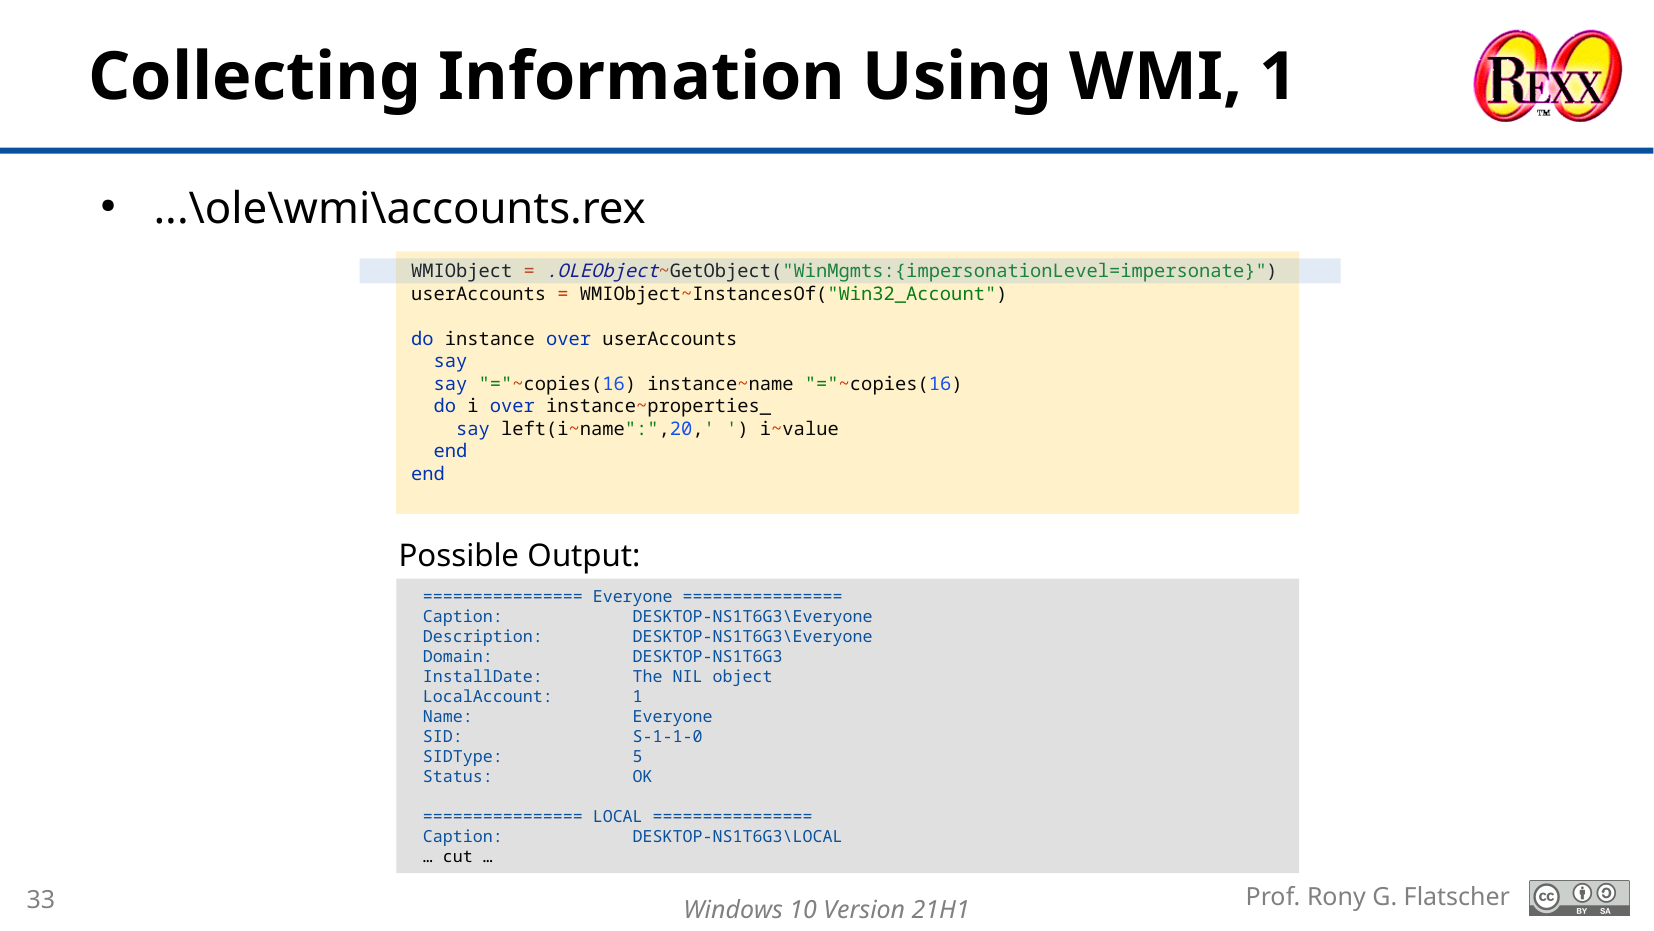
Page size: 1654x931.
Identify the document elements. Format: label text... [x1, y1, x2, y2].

list ...\ole\wmi\accounts.rex [82, 177, 1571, 857]
text_box WMIObject = .OLEObject~GetObject("WinMgmts:{impersonationLevel=impersonate}") userAccounts = WMIObject~InstancesOf("Win32_Account") do instance over userAccounts say say "="~copies(16) instance~name "="~copies(16) do i over instance~properties_ say left(i~name":",20,' ') i~value end end [396, 251, 1300, 258]
text_box Possible Output: [383, 525, 1564, 582]
title Collecting Information Using WMI, 1 [29, 0, 1654, 148]
text_box WMIObject = .OLEObject~GetObject("WinMgmts:{impersonationLevel=impersonate}") userAccounts = WMIObject~InstancesOf("Win32_Account") do instance over userAccounts say say "="~copies(16) instance~name "="~copies(16) do i over instance~properties_ say left(i~name":",20,' ') i~value end end [396, 284, 1300, 514]
text_box [359, 258, 1341, 284]
text_box Windows 10 Version 21H1 [0, 885, 1654, 931]
text_box ================ Everyone ================ Caption: DESKTOP-NS1T6G3\Everyone Description: DESKTOP-NS1T6G3\Everyone Domain: DESKTOP-NS1T6G3 InstallDate: The NIL object LocalAccount: 1 Name: Everyone SID: S-1-1-0 SIDType: 5 Status: OK ================ LOCAL ================ Caption: DESKTOP-NS1T6G3\LOCAL … cut … [396, 582, 1300, 874]
